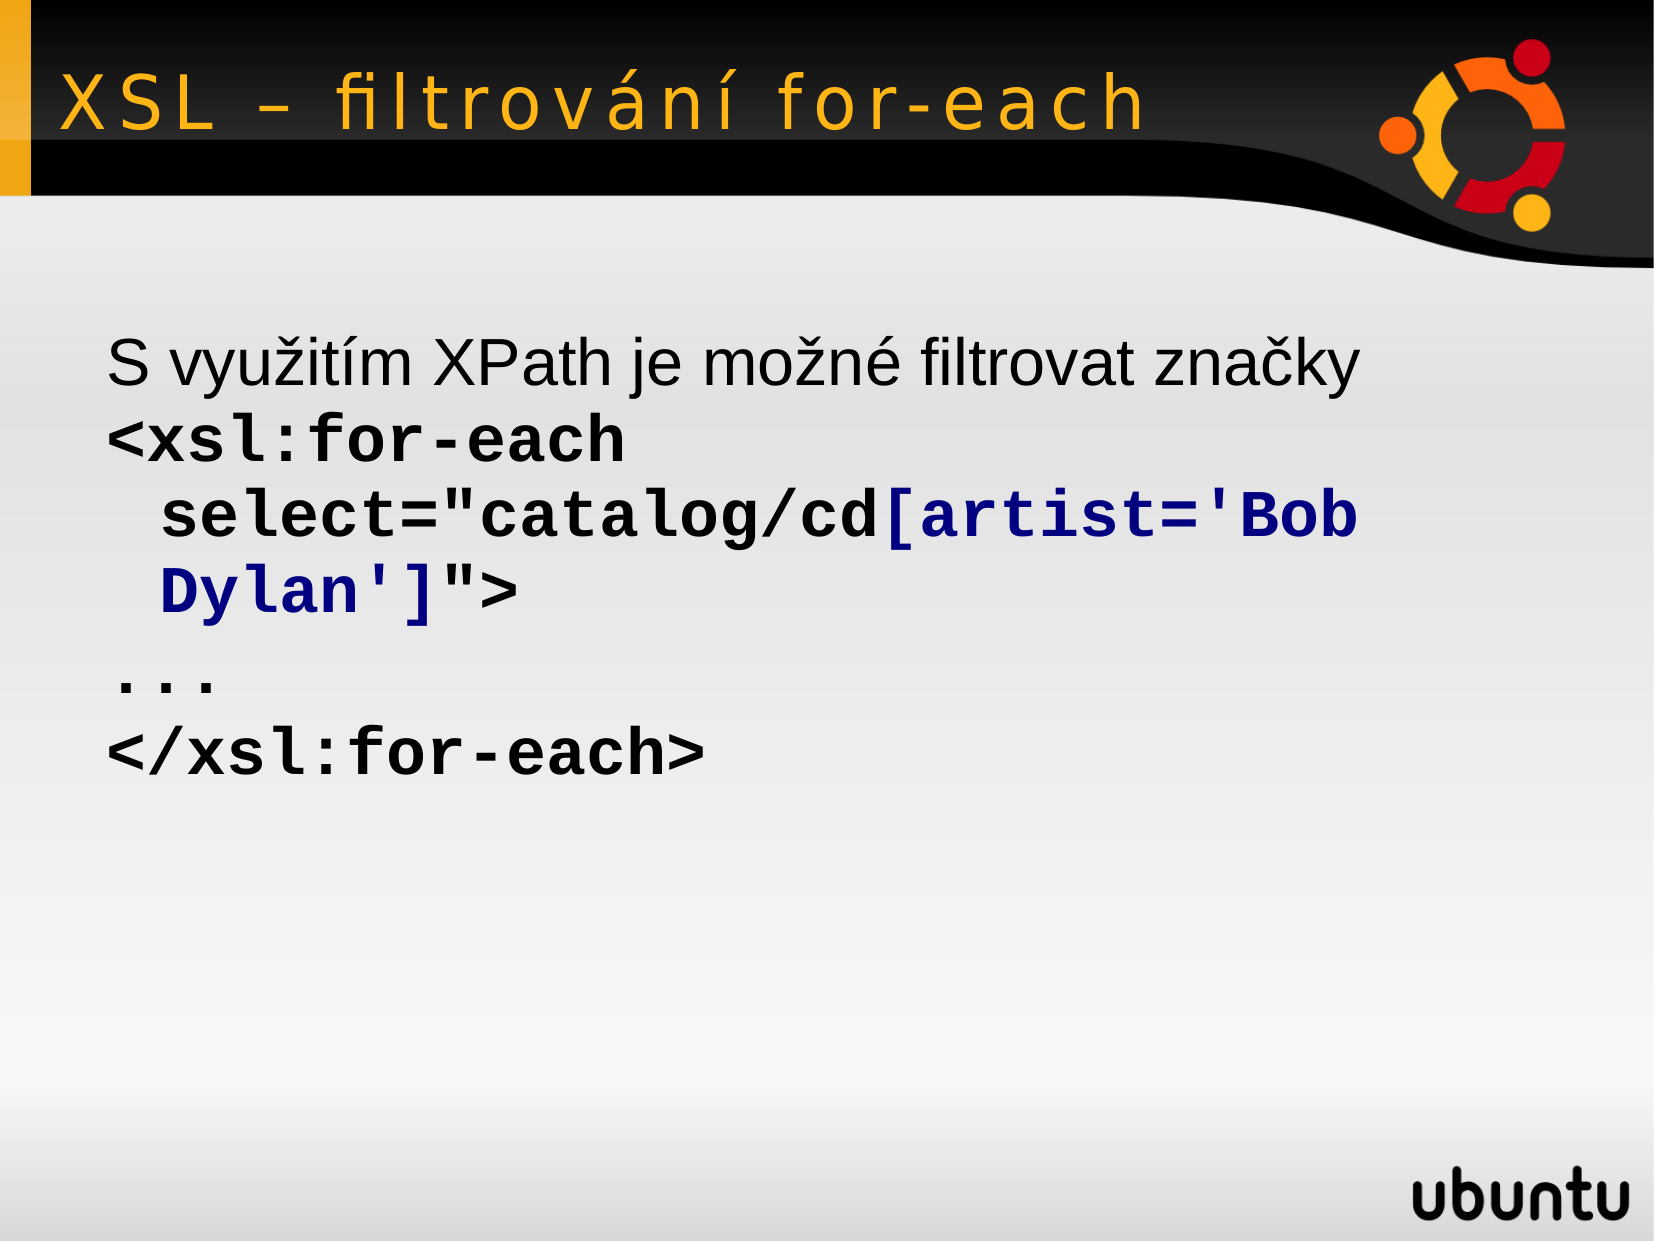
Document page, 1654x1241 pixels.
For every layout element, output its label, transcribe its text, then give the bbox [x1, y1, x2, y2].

title XSL – filtrování for-each [59, 29, 1270, 178]
list S využitím XPath je možné filtrovat značky <xsl:for-each select="catalog/cd[artist='Bob Dylan']"> ... </xsl:for-each> [88, 324, 1577, 1144]
picture [0, 0, 1654, 1241]
